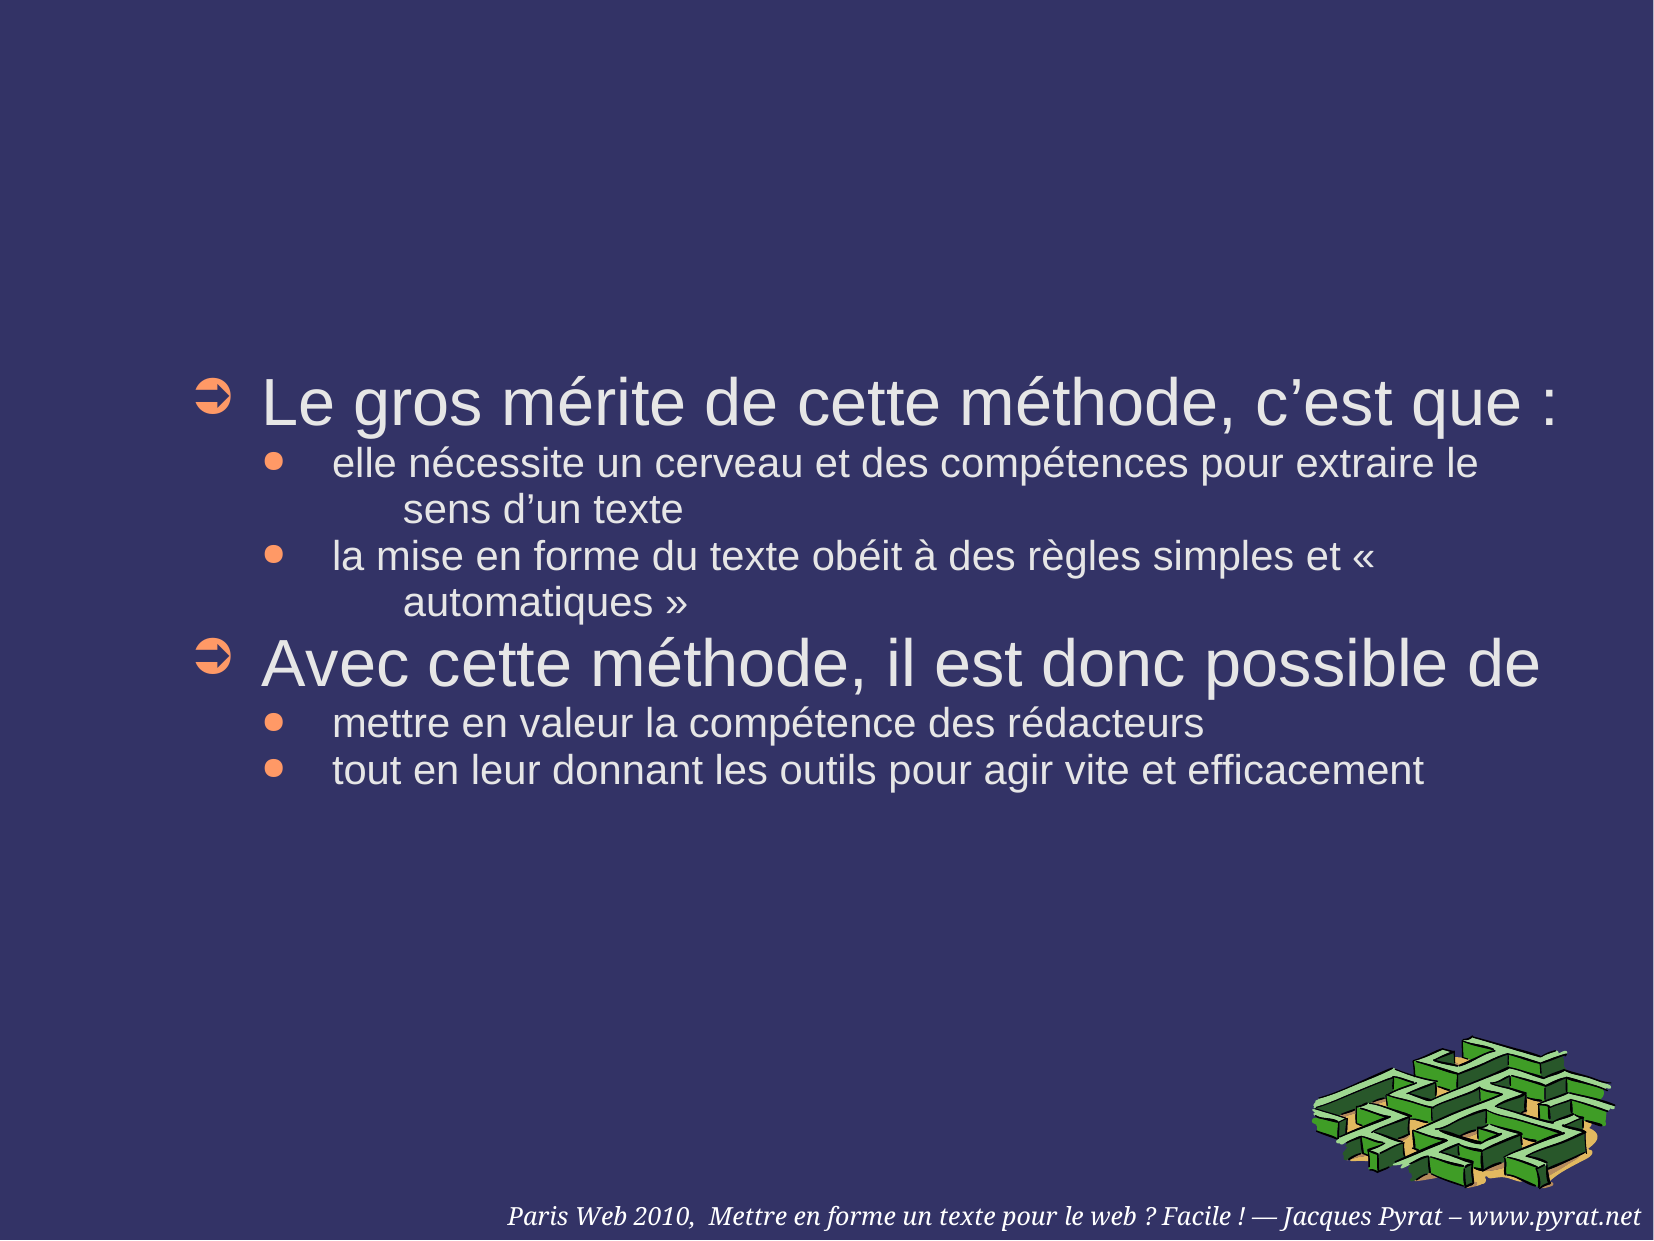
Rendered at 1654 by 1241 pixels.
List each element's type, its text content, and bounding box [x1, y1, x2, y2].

list Le gros mérite de cette méthode, c’est que : elle nécessite un cerveau et des compétences pour extraire le sens d’un texte la mise en forme du texte obéit à des règles simples et « automatiques » Avec cette méthode, il est donc possible de mettre en valeur la compétence des rédacteurs tout en leur donnant les outils pour agir vite et efficacement [178, 364, 1570, 1147]
